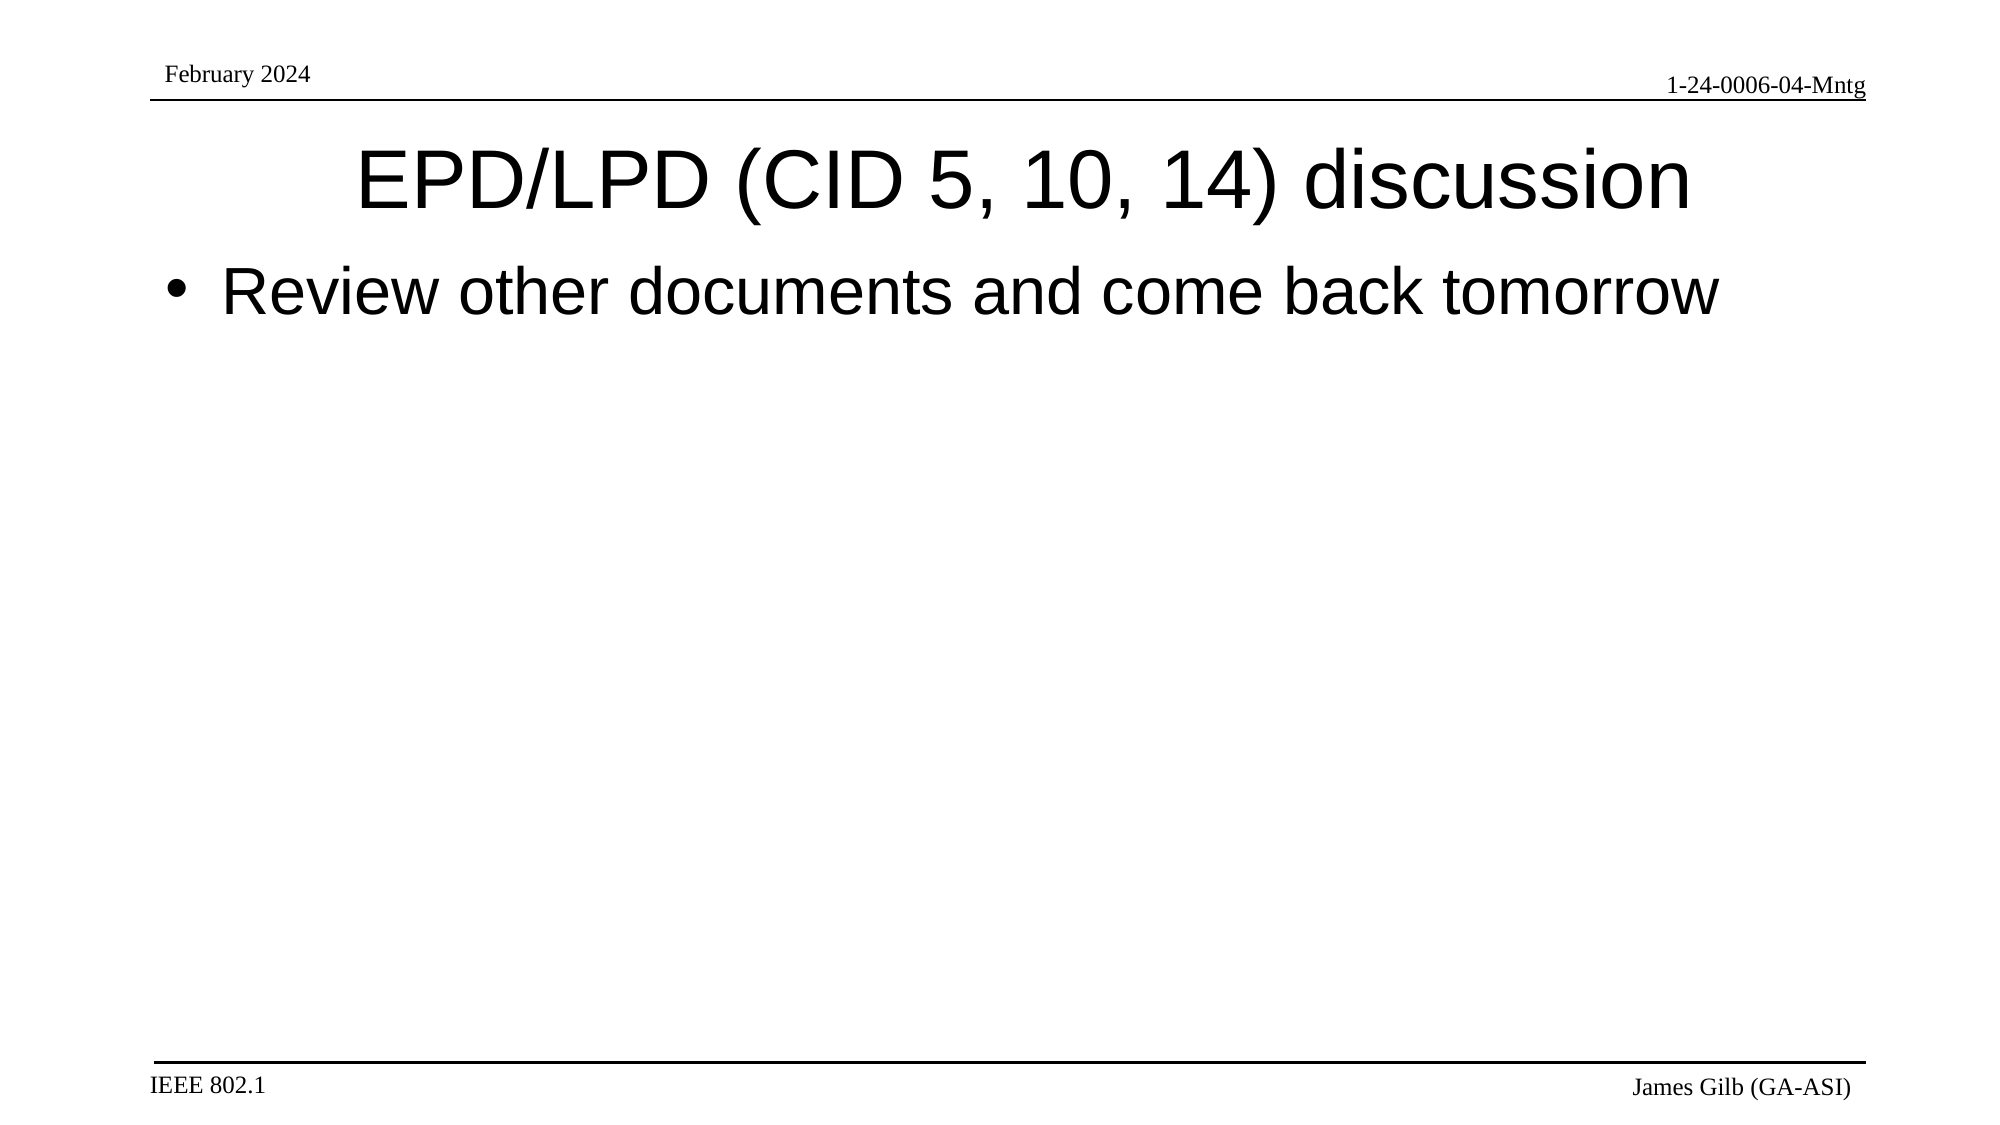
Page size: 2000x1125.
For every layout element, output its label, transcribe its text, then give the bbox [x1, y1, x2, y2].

title EPD/LPD (CID 5, 10, 14) discussion [149, 112, 1900, 238]
list Review other documents and come back tomorrow [149, 239, 1900, 1051]
